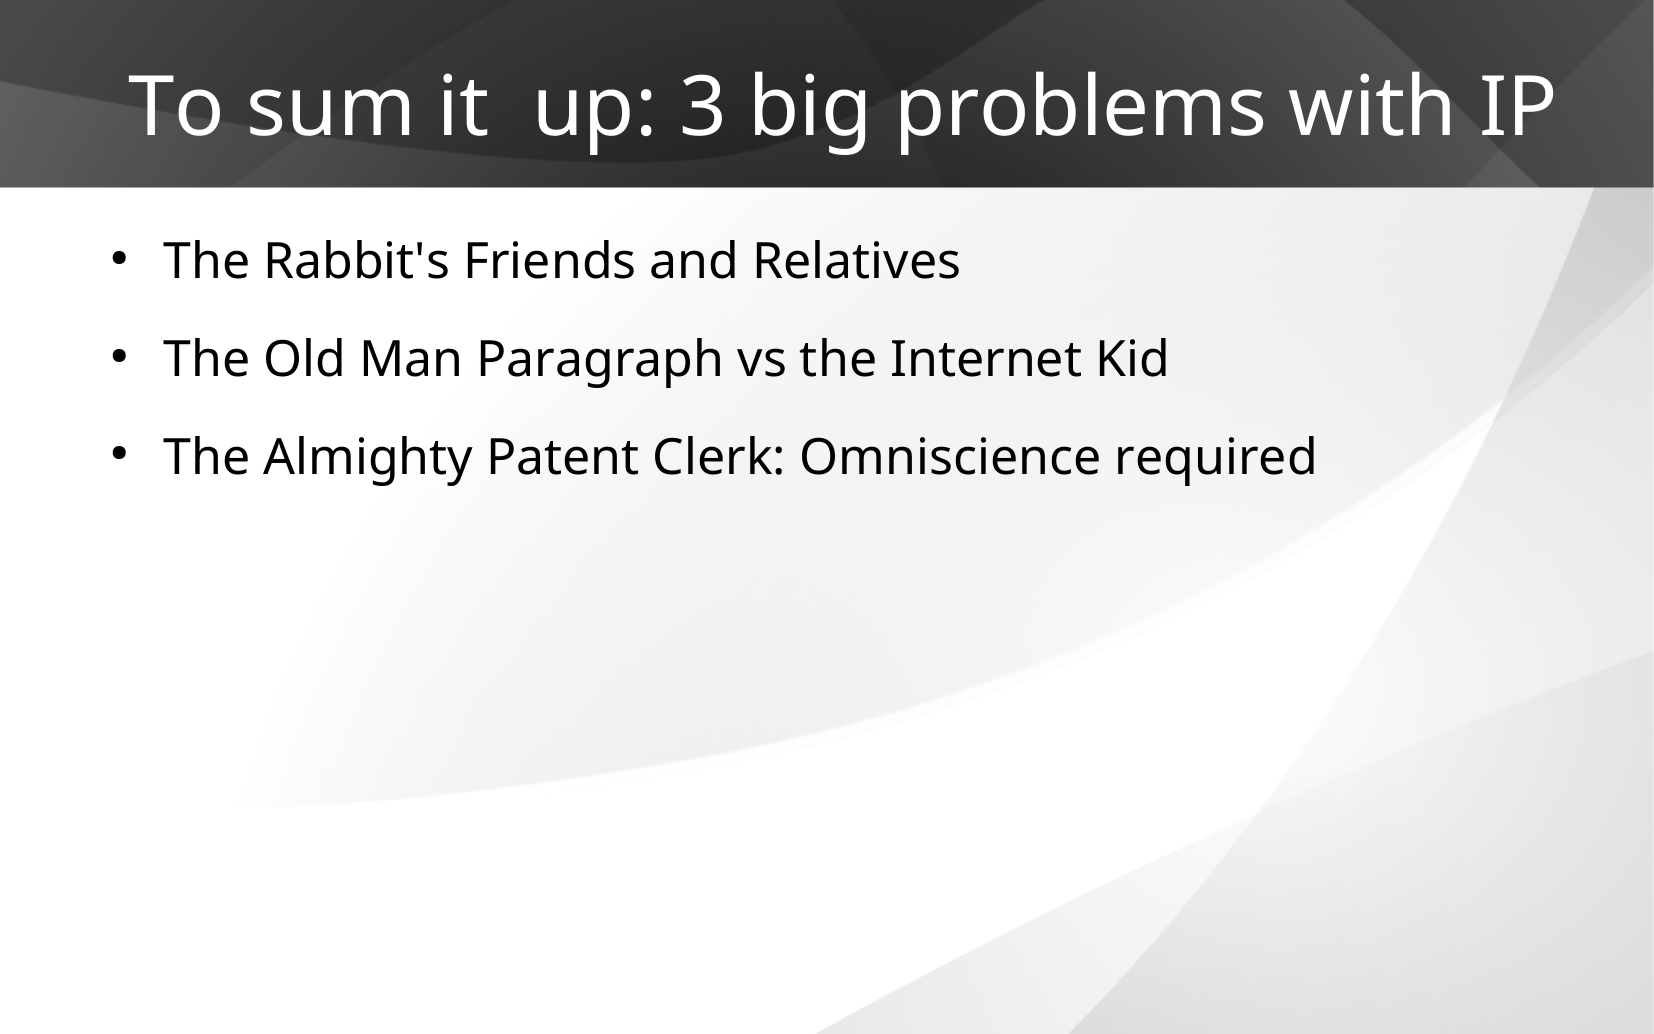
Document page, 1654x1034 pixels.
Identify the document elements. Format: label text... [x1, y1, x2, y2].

list The Rabbit's Friends and Relatives The Old Man Paragraph vs the Internet Kid The Almighty Patent Clerk: Omniscience required [75, 225, 1613, 1013]
title To sum it up: 3 big problems with IP [75, 0, 1613, 208]
picture [0, 0, 1654, 1034]
